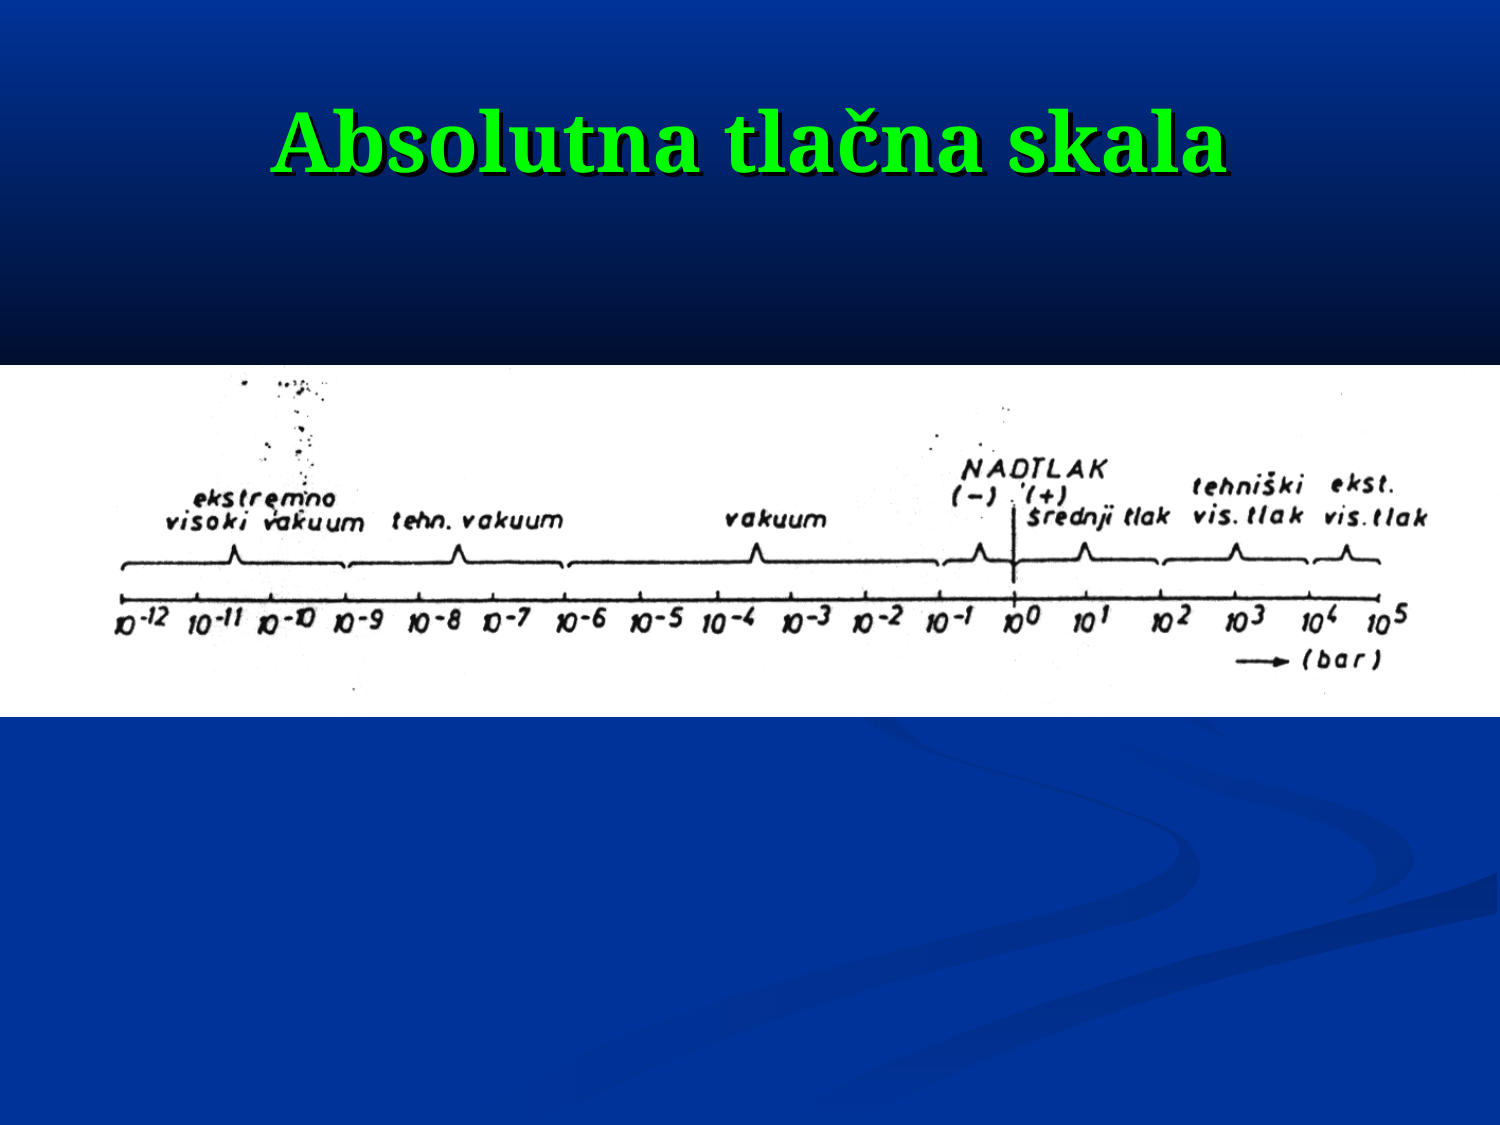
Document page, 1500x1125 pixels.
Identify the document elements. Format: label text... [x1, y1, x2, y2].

picture [0, 365, 1500, 717]
title Absolutna tlačna skala [75, 45, 1426, 233]
